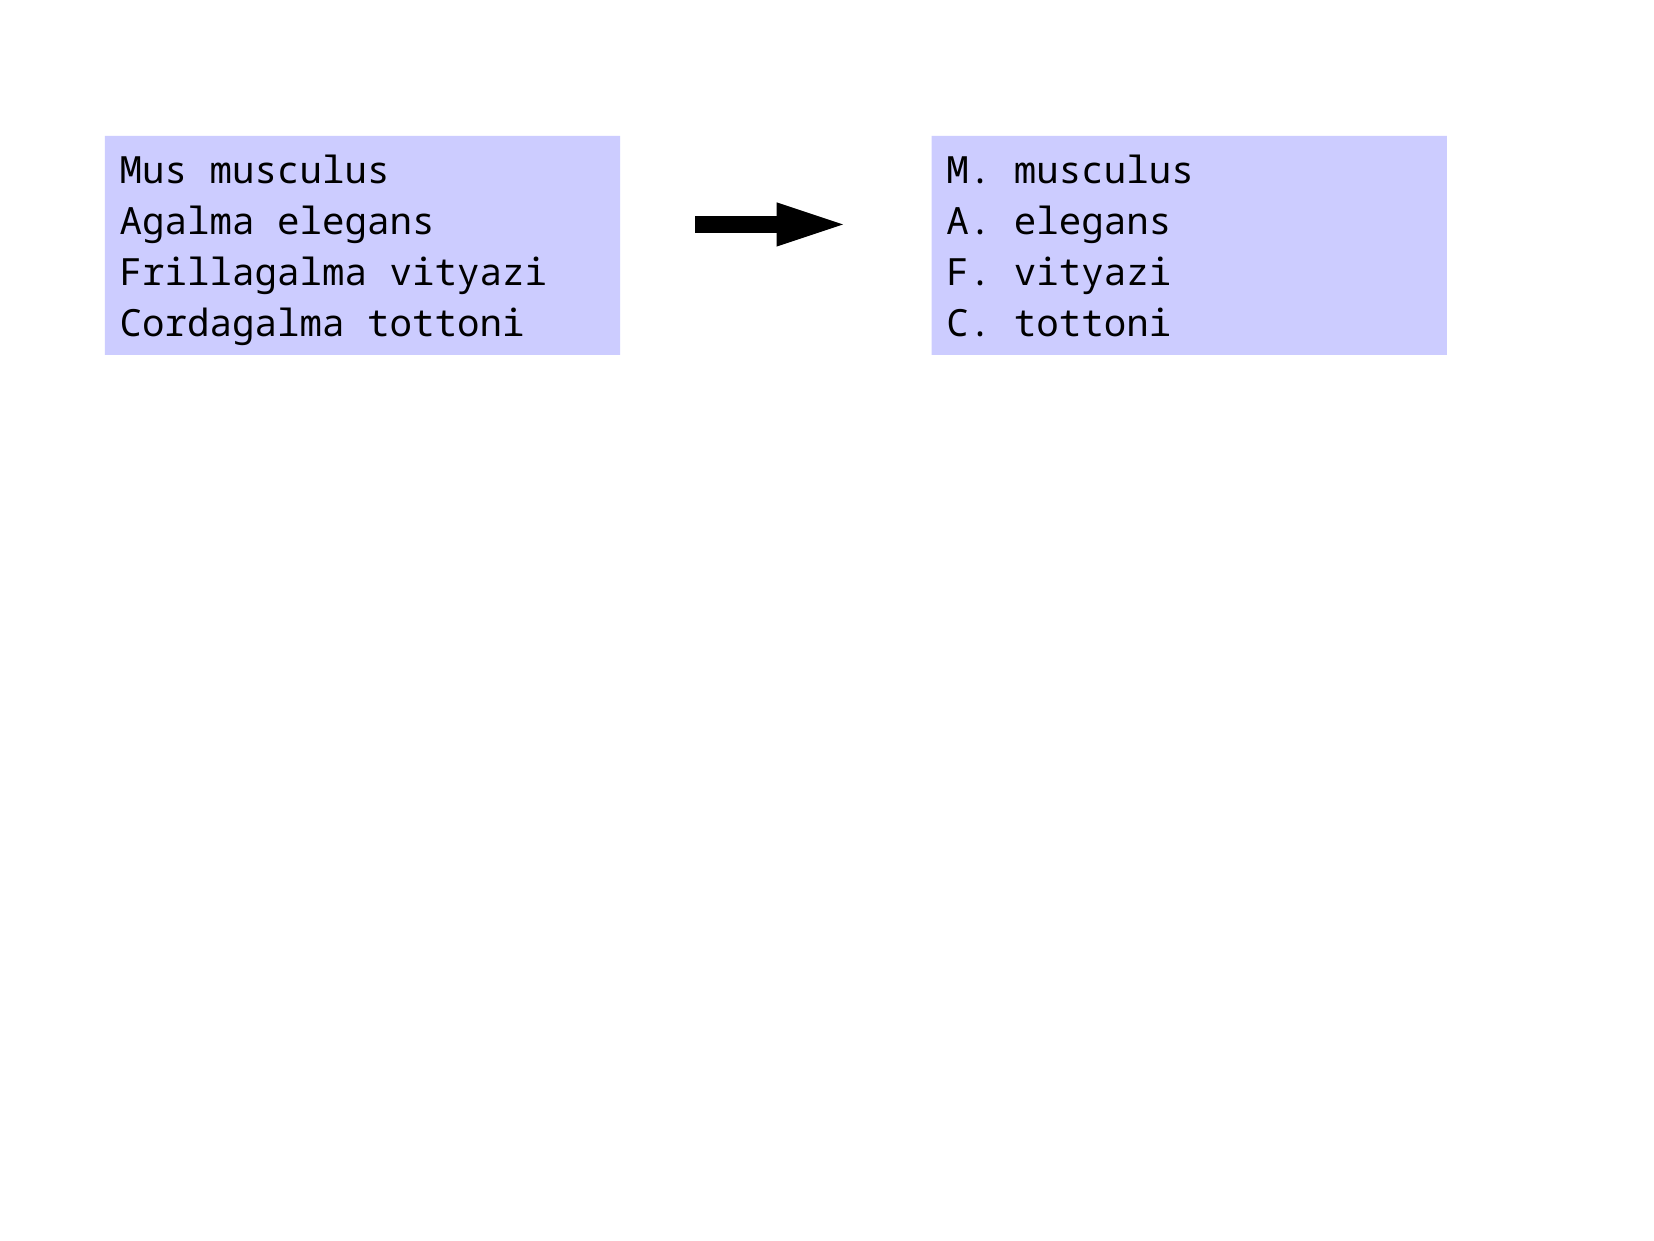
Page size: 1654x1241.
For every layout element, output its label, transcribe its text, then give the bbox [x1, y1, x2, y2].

text_box Mus musculus Agalma elegans Frillagalma vityazi Cordagalma tottoni [104, 135, 621, 325]
text_box M. musculus A. elegans F. vityazi C. tottoni [931, 135, 1447, 325]
